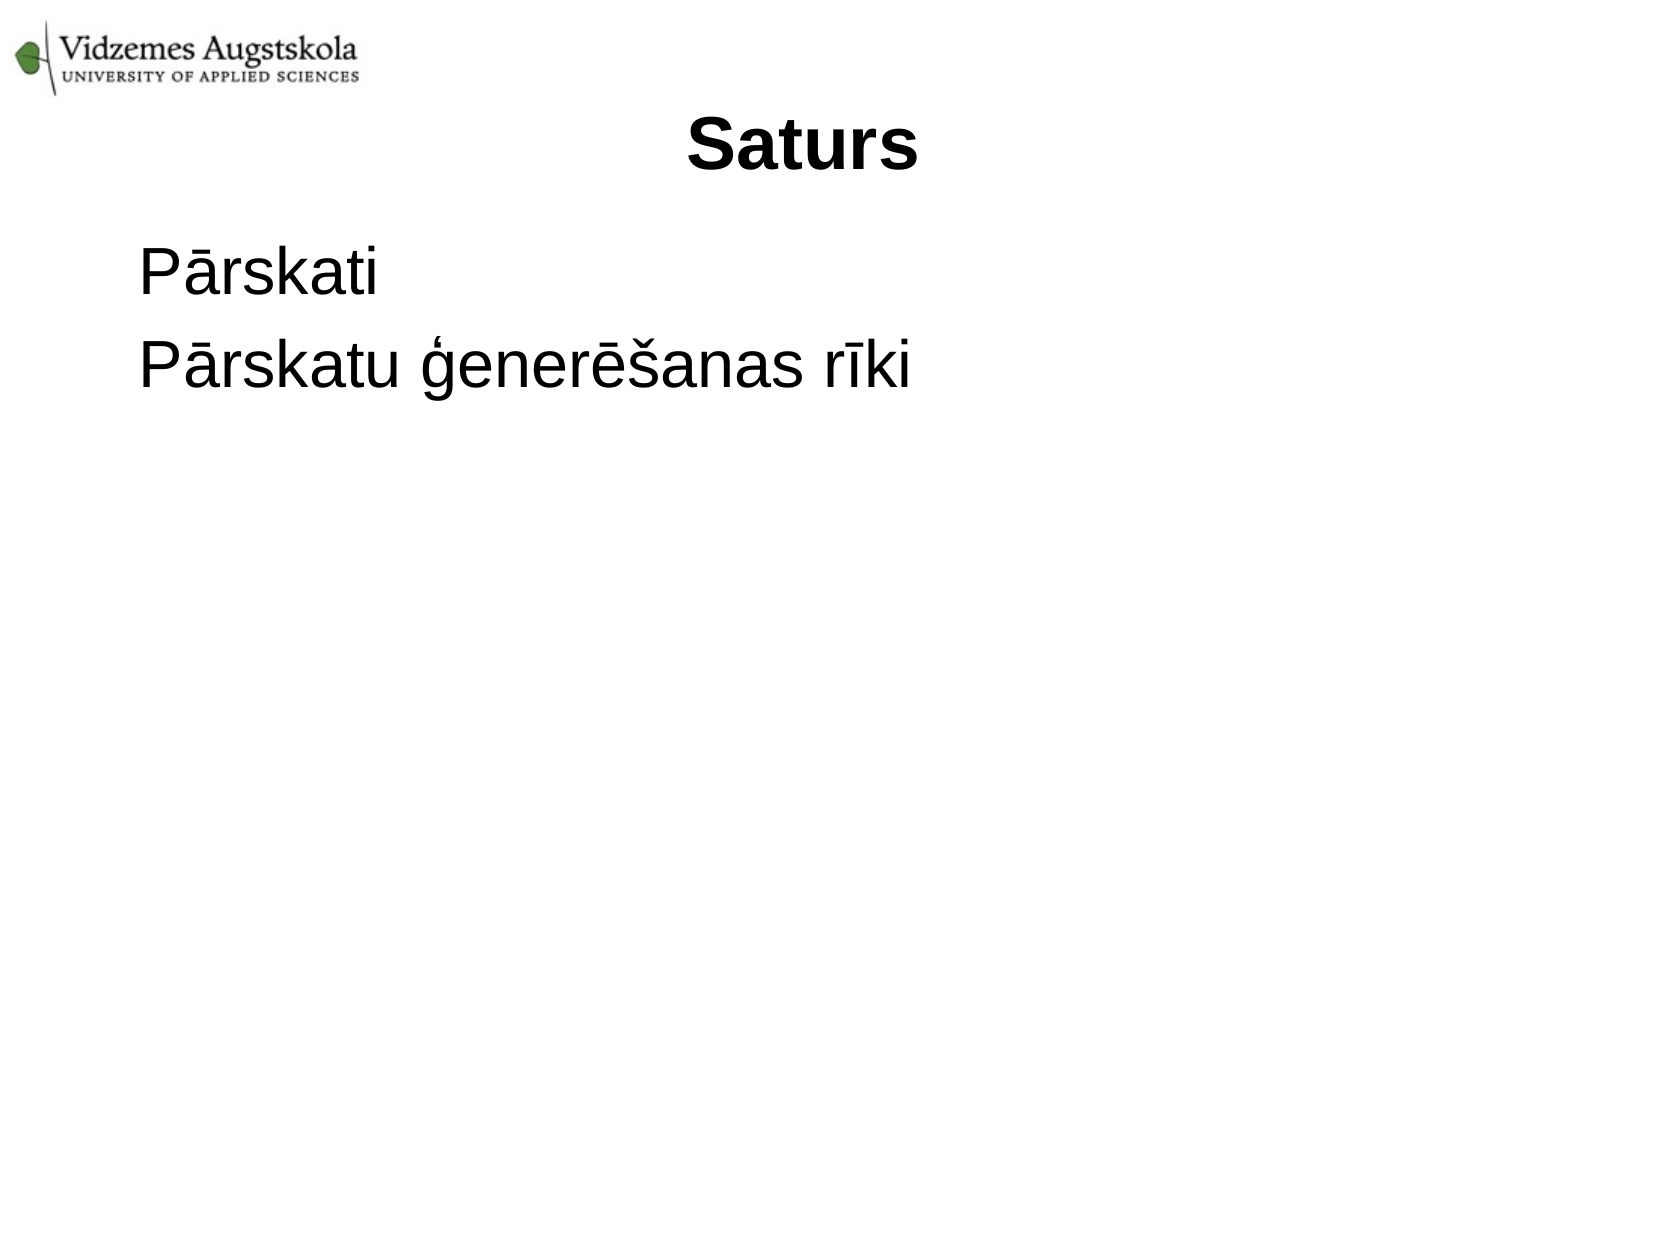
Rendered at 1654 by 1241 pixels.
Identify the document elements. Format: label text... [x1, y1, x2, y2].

list Pārskati Pārskatu ģenerēšanas rīki [82, 236, 1569, 1107]
title Saturs [94, 96, 1512, 195]
picture [5, 2, 368, 113]
